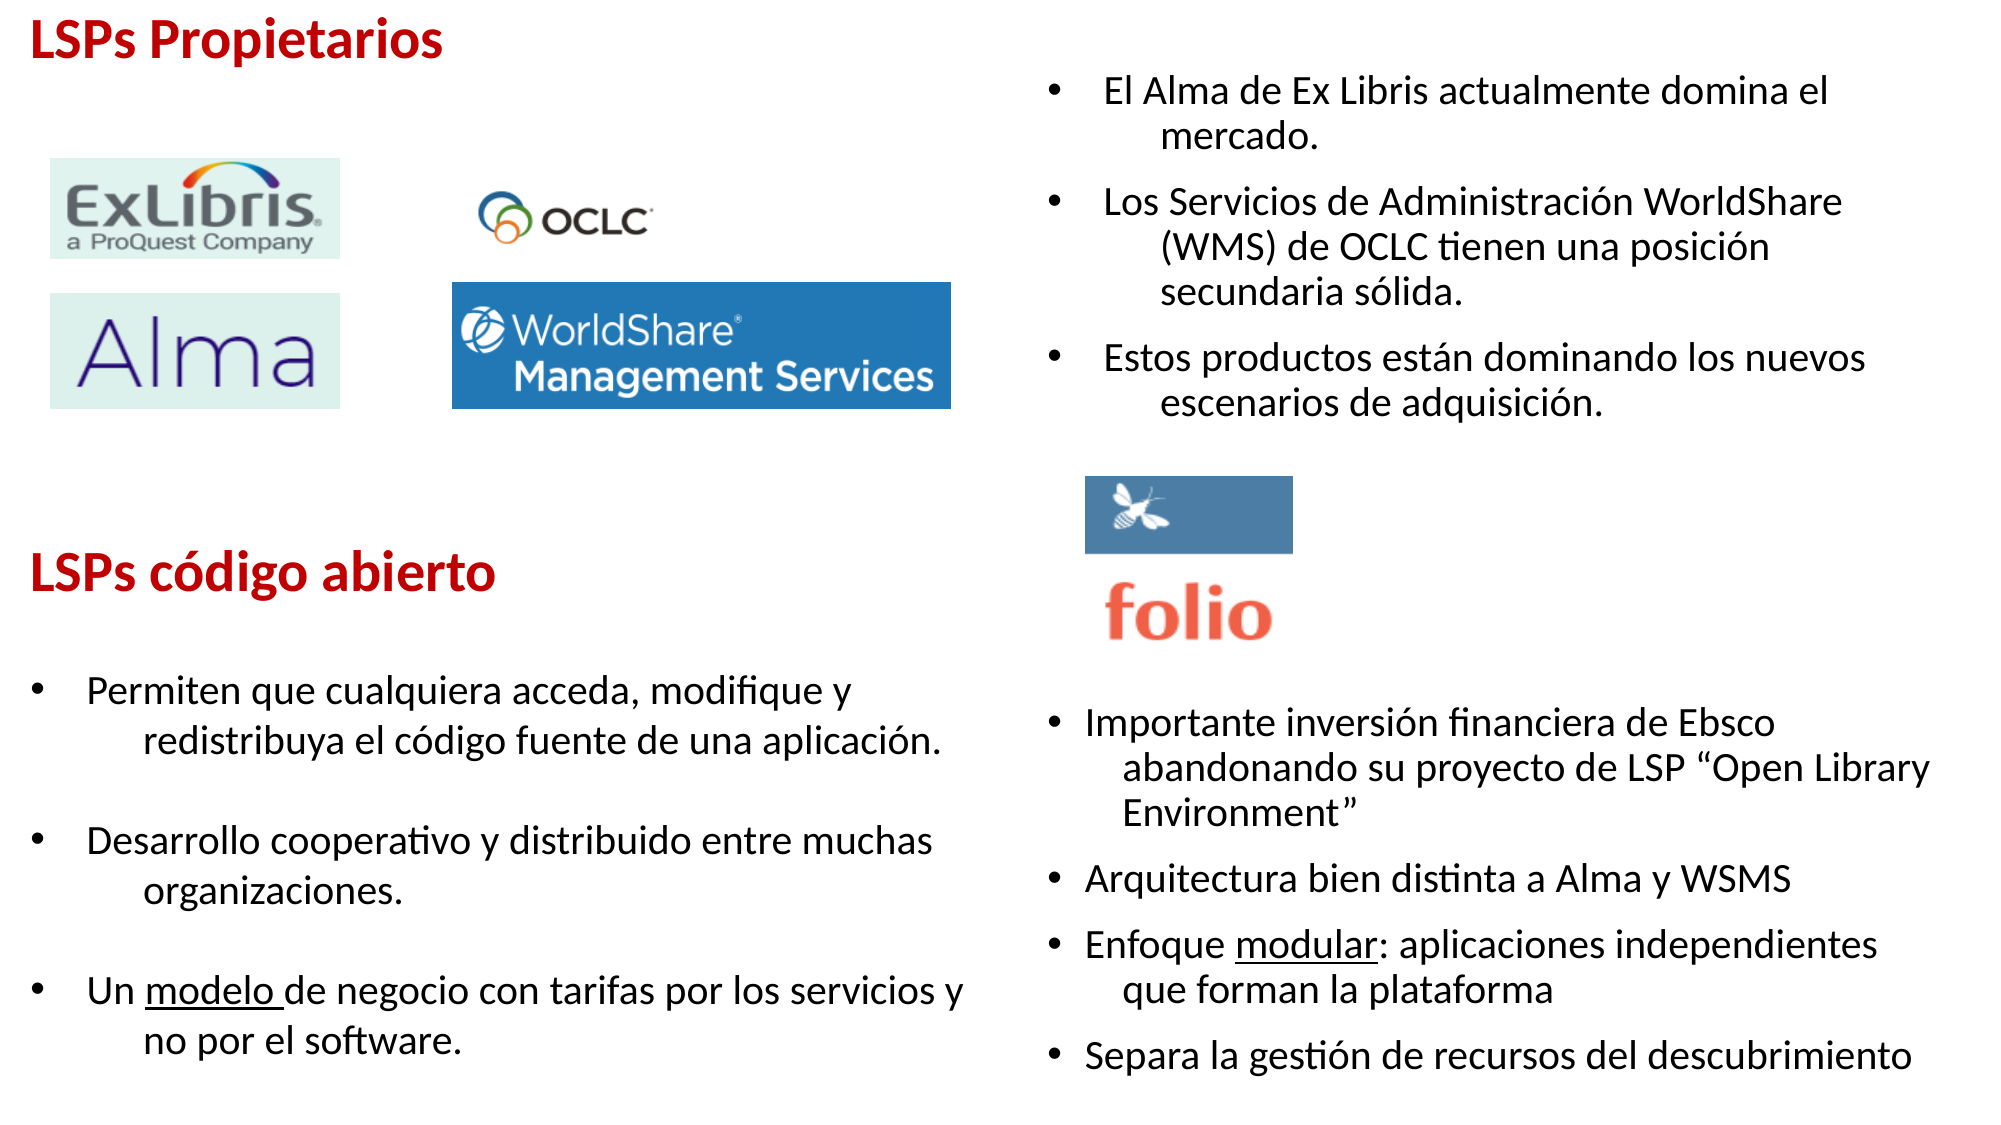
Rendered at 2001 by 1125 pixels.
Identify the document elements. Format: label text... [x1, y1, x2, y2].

picture [1085, 477, 1293, 656]
picture [50, 293, 340, 409]
text_box LSPs código abierto [15, 525, 747, 612]
text_box Permiten que cualquiera acceda, modifique y redistribuya el código fuente de una aplicación. Desarrollo cooperativo y distribuido entre muchas organizaciones. Un modelo de negocio con tarifas por los servicios y no por el software. [15, 655, 1013, 1075]
list LSPs Propietarios [15, 0, 1013, 388]
text_box El Alma de Ex Libris actualmente domina el mercado. Los Servicios de Administración WorldShare (WMS) de OCLC tienen una posición secundaria sólida. Estos productos están dominando los nuevos escenarios de adquisición. [1032, 61, 1929, 453]
picture [452, 282, 951, 409]
picture [50, 158, 340, 260]
picture [452, 160, 689, 259]
list Importante inversión financiera de Ebsco abandonando su proyecto de LSP “Open Library Environment” Arquitectura bien distinta a Alma y WSMS Enfoque modular: aplicaciones independientes que forman la plataforma Separa la gestión de recursos del descubrimiento [1032, 693, 1963, 1105]
